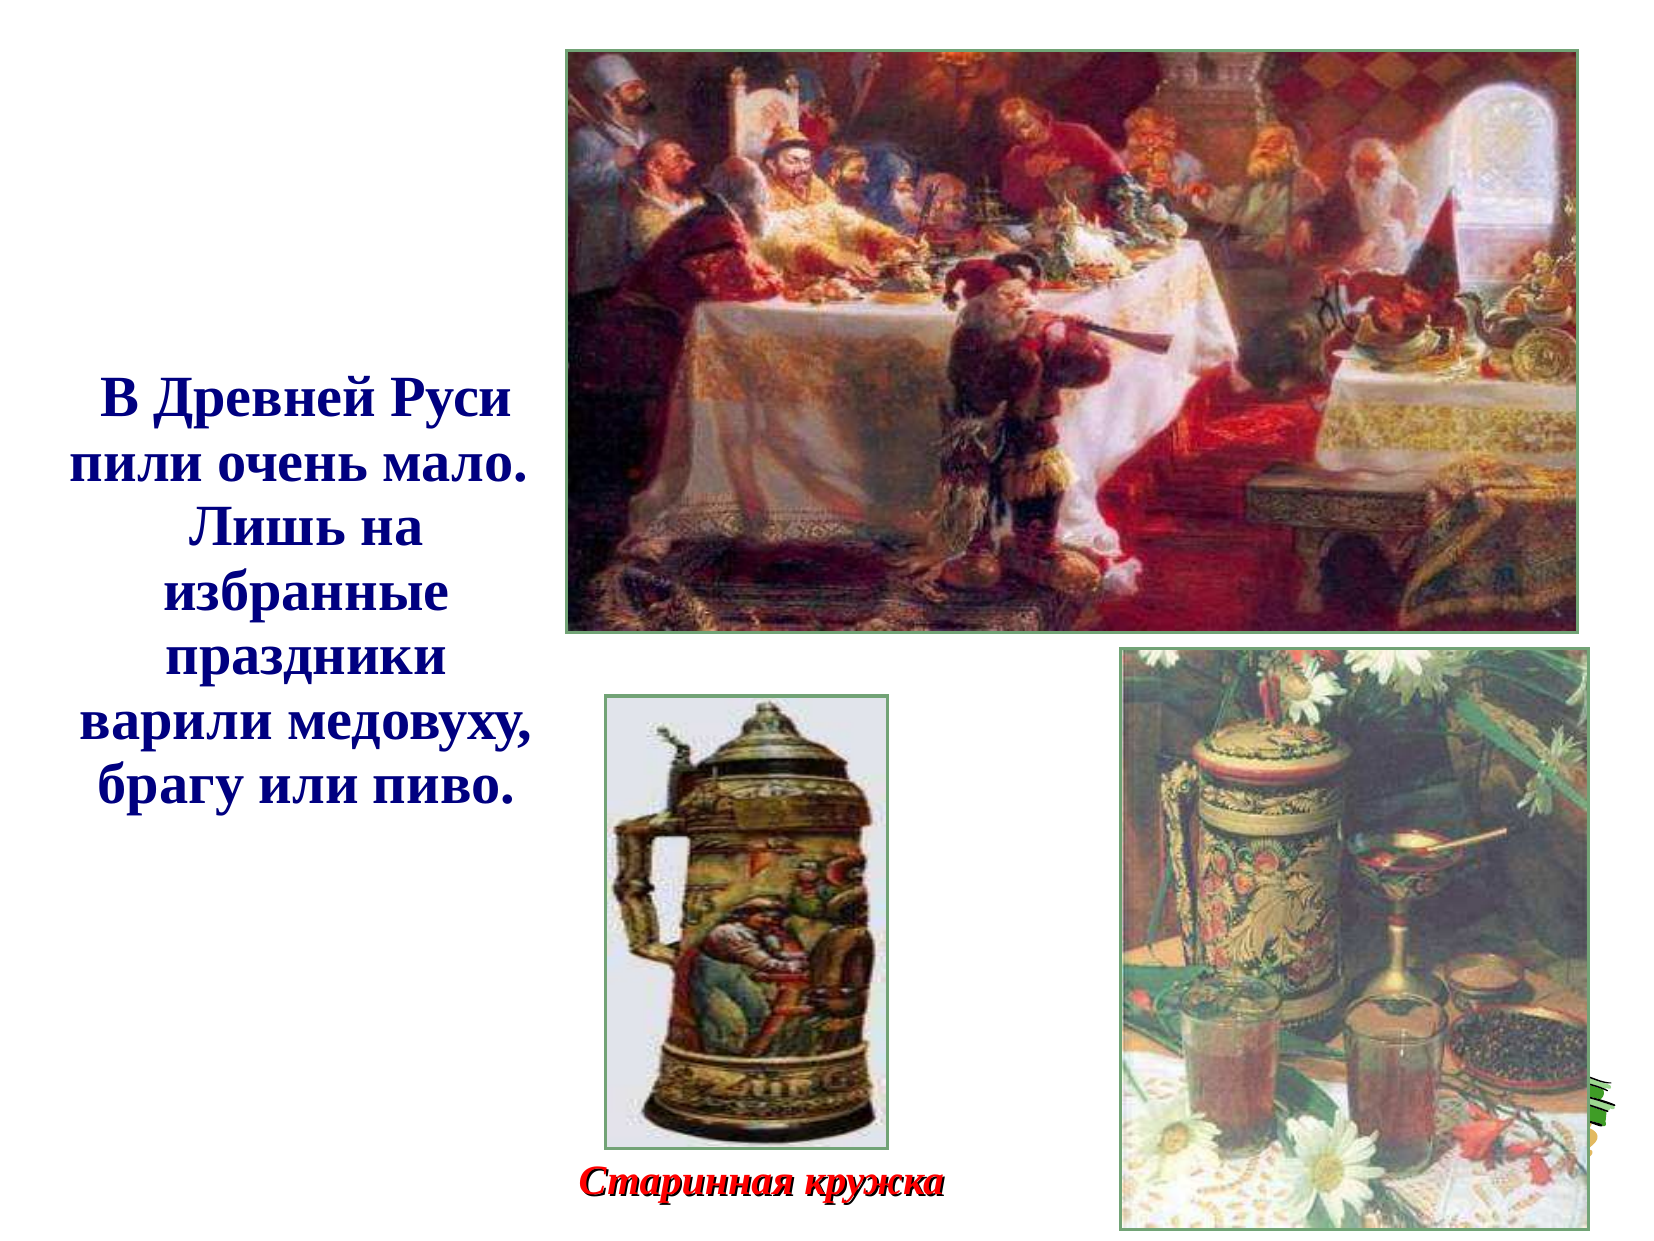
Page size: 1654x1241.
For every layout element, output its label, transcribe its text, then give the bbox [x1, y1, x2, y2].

picture [1122, 649, 1588, 1228]
picture [607, 697, 886, 1148]
text_box В Древней Руси пили очень мало. Лишь на избранные праздники варили медовуху, брагу или пиво. [51, 356, 561, 825]
text_box Старинная кружка [564, 1149, 960, 1212]
picture [568, 51, 1577, 631]
